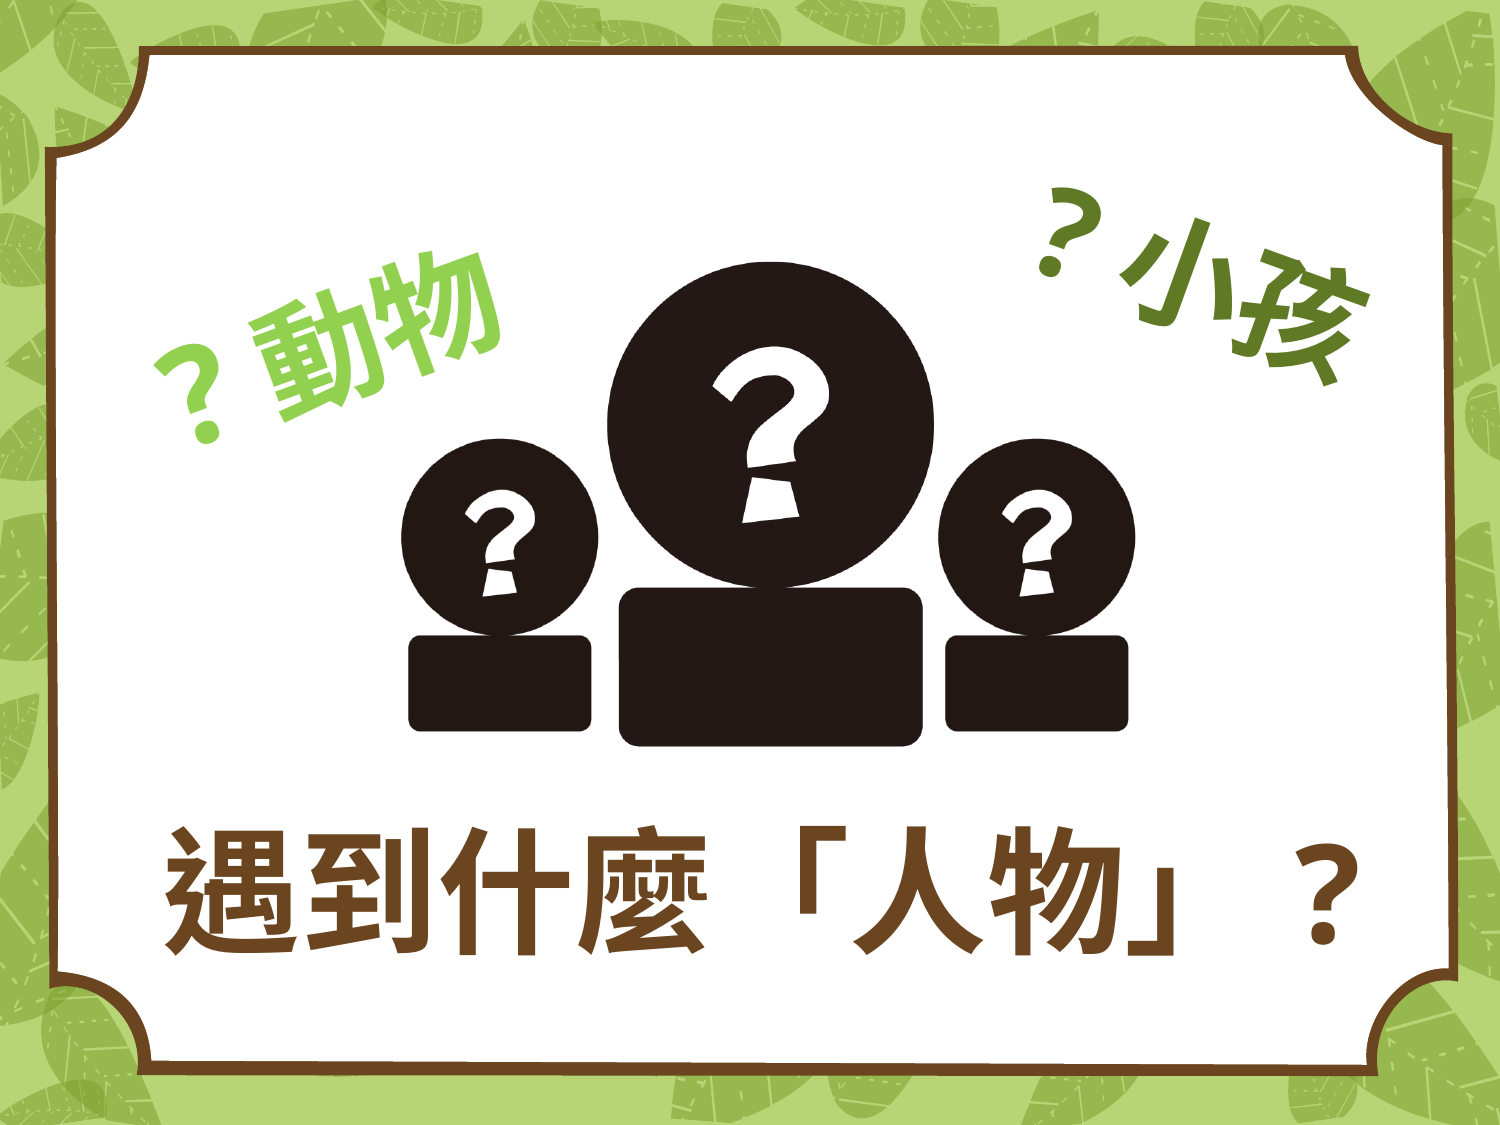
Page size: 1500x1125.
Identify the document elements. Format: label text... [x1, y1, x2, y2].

text_box ?動物 [121, 191, 539, 491]
text_box 遇到什麼「人物」? [148, 799, 1376, 979]
text_box ?小孩 [998, 137, 1403, 419]
picture [366, 231, 1164, 794]
